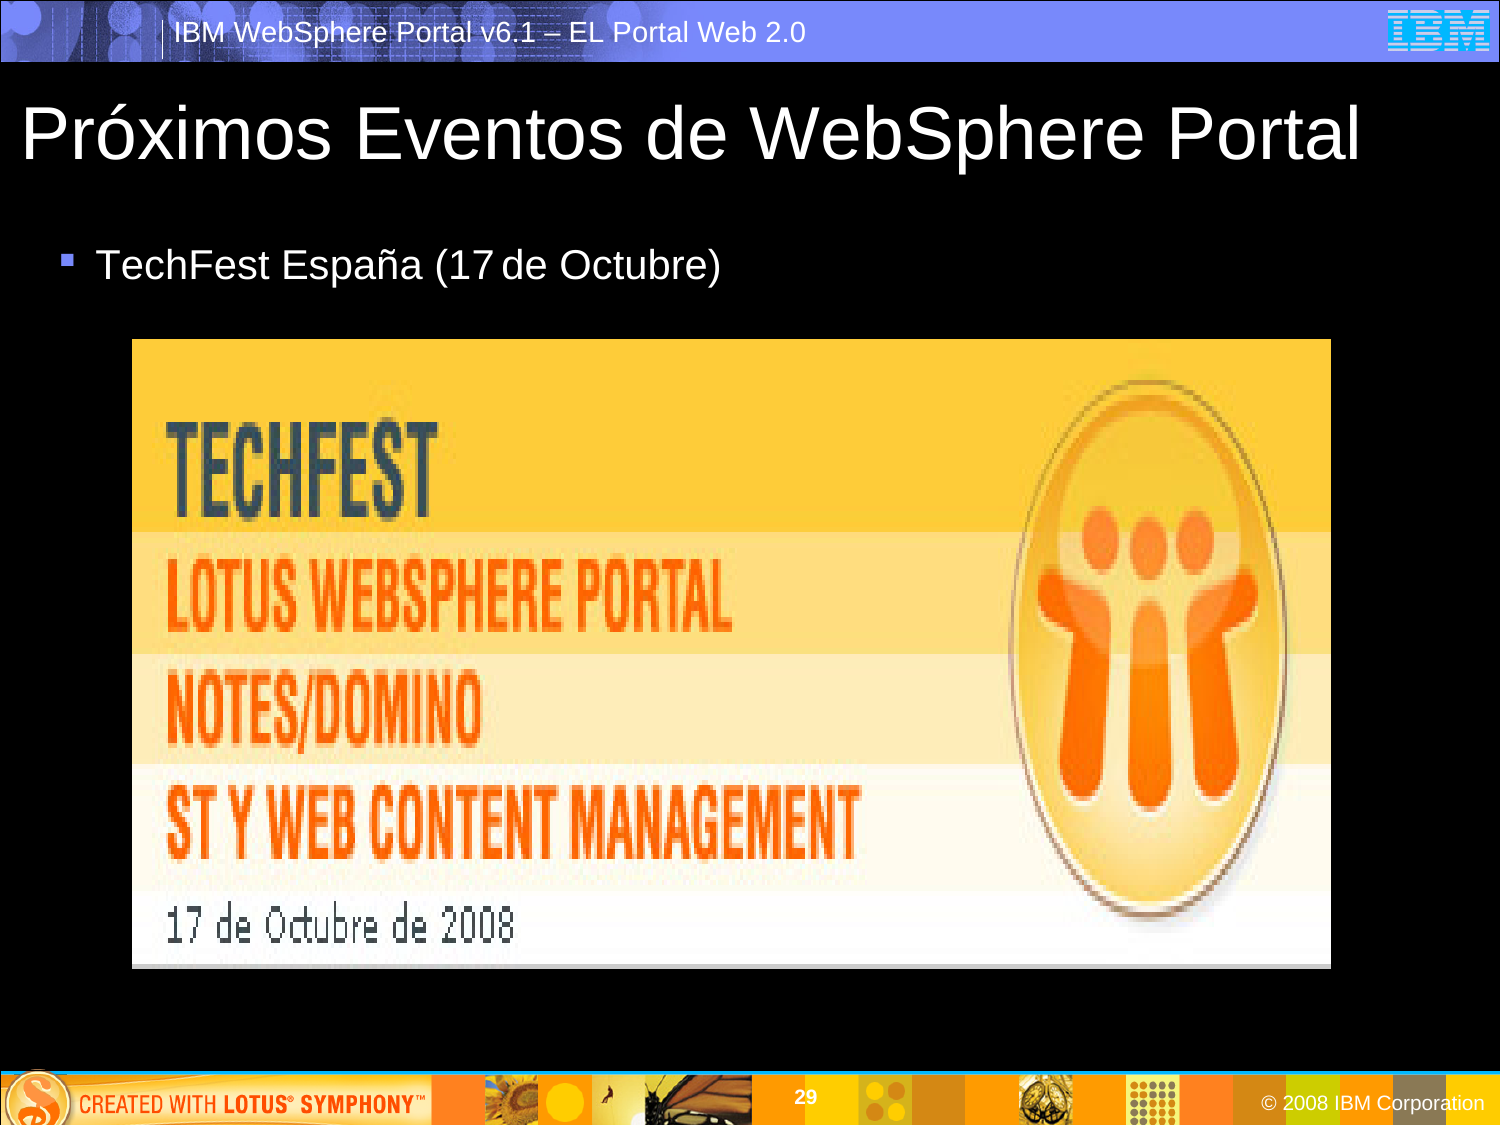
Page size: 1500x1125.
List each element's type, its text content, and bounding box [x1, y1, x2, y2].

picture [1, 1, 1499, 62]
text_box Próximos Eventos de WebSphere Portal [20, 93, 1500, 176]
picture [131, 338, 1334, 970]
picture [1, 1071, 1500, 1125]
list TechFest España (17 de Octubre) [57, 245, 1334, 887]
